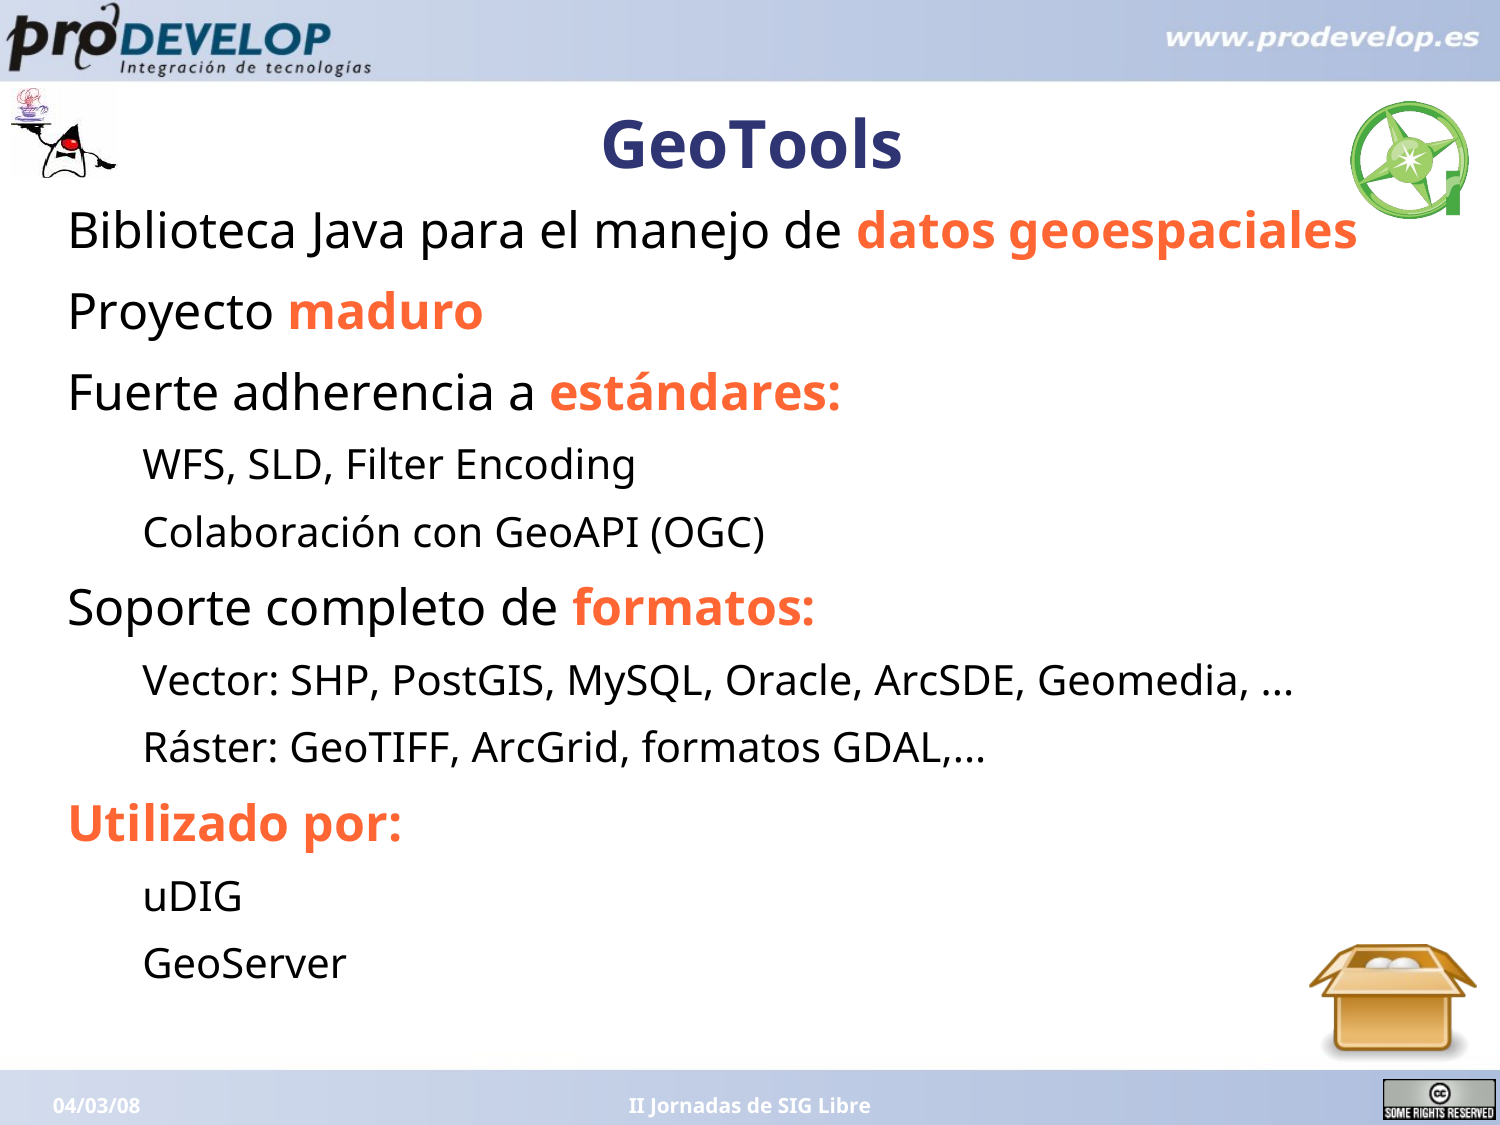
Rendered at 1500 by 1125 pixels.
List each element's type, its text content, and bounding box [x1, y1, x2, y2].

title GeoTools [76, 55, 1427, 195]
list Biblioteca Java para el manejo de datos geoespaciales Proyecto maduro Fuerte adherencia a estándares: WFS, SLD, Filter Encoding Colaboración con GeoAPI (OGC) Soporte completo de formatos: Vector: SHP, PostGIS, MySQL, Oracle, ArcSDE, Geomedia, ... Ráster: GeoTIFF, ArcGrid, formatos GDAL,... Utilizado por: uDIG GeoServer [67, 195, 1500, 1057]
picture [0, 0, 1500, 1125]
